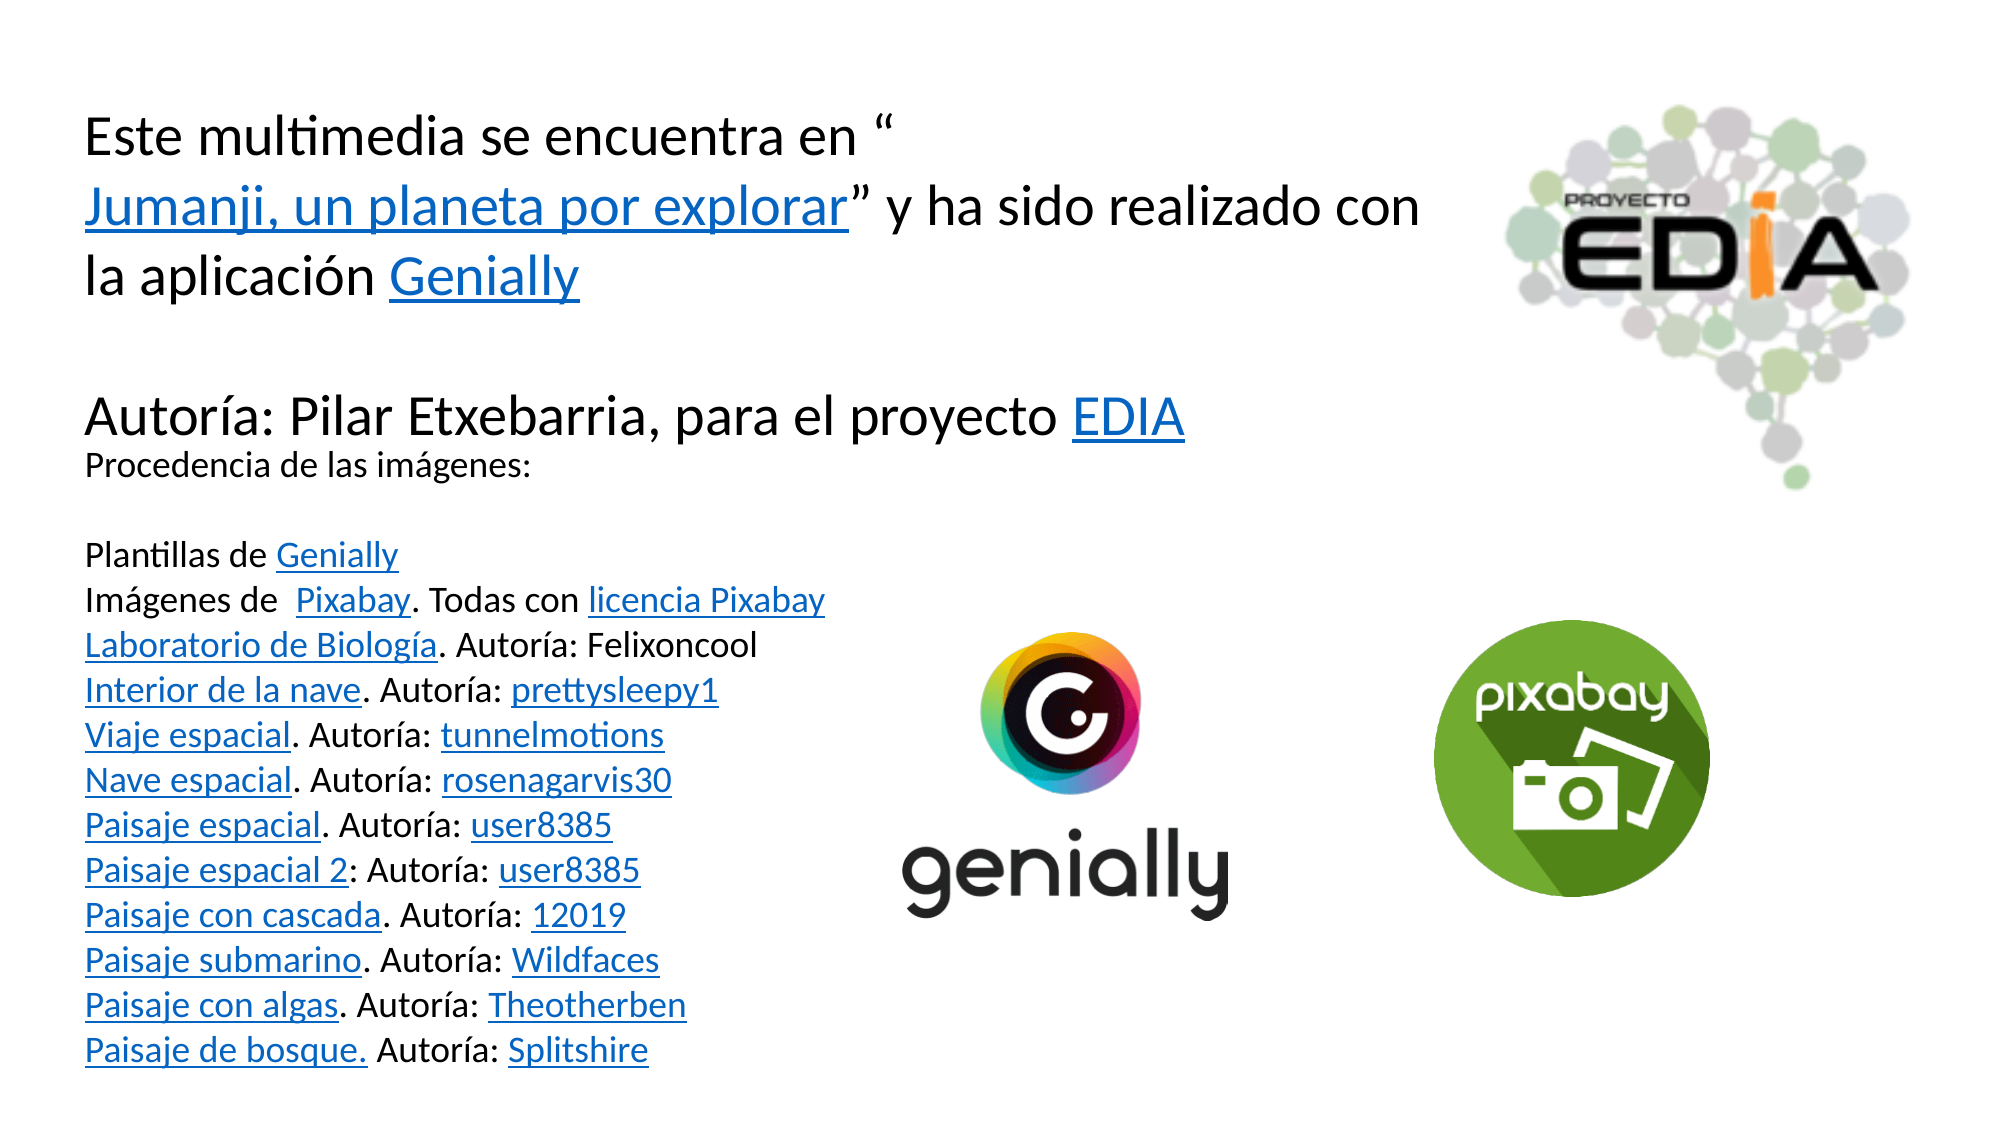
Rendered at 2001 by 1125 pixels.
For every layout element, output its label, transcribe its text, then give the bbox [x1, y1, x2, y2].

picture [1482, 75, 1937, 502]
text_box Este multimedia se encuentra en “Jumanji, un planeta por explorar” y ha sido realizado con la aplicación Genially Autoría: Pilar Etxebarria, para el proyecto EDIA [70, 89, 1482, 500]
text_box Procedencia de las imágenes: Plantillas de Genially Imágenes de Pixabay. Todas con licencia Pixabay Laboratorio de Biología. Autoría: Felixoncool Interior de la nave. Autoría: prettysleepy1 Viaje espacial. Autoría: tunnelmotions Nave espacial. Autoría: rosenagarvis30 Paisaje espacial. Autoría: user8385 Paisaje espacial 2: Autoría: user8385 Paisaje con cascada. Autoría: 12019 Paisaje submarino. Autoría: Wildfaces Paisaje con algas. Autoría: Theotherben Paisaje de bosque. Autoría: Splitshire [70, 500, 972, 1078]
picture [1434, 620, 1710, 897]
picture [902, 632, 1228, 921]
